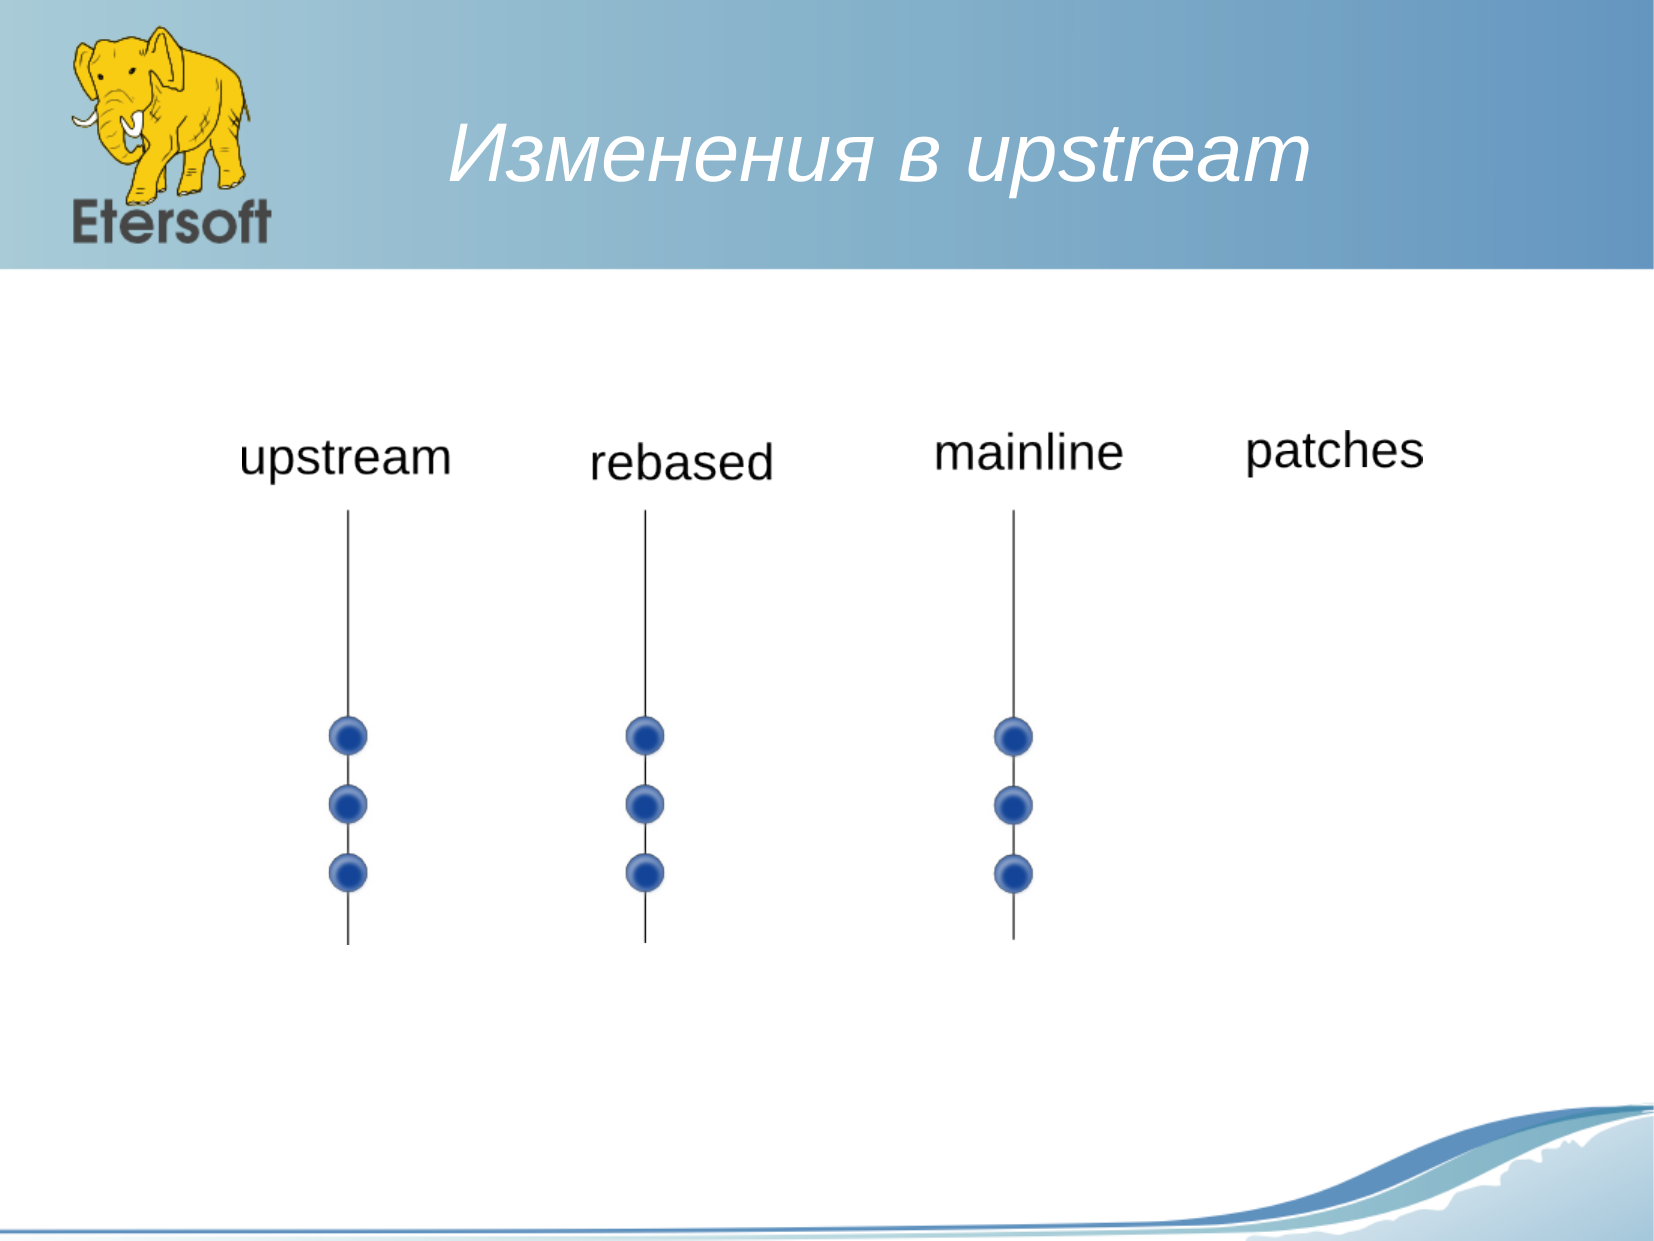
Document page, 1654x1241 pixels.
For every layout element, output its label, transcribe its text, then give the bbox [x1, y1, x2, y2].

title Изменения в upstream [135, 49, 1625, 257]
picture [0, 0, 1654, 1241]
